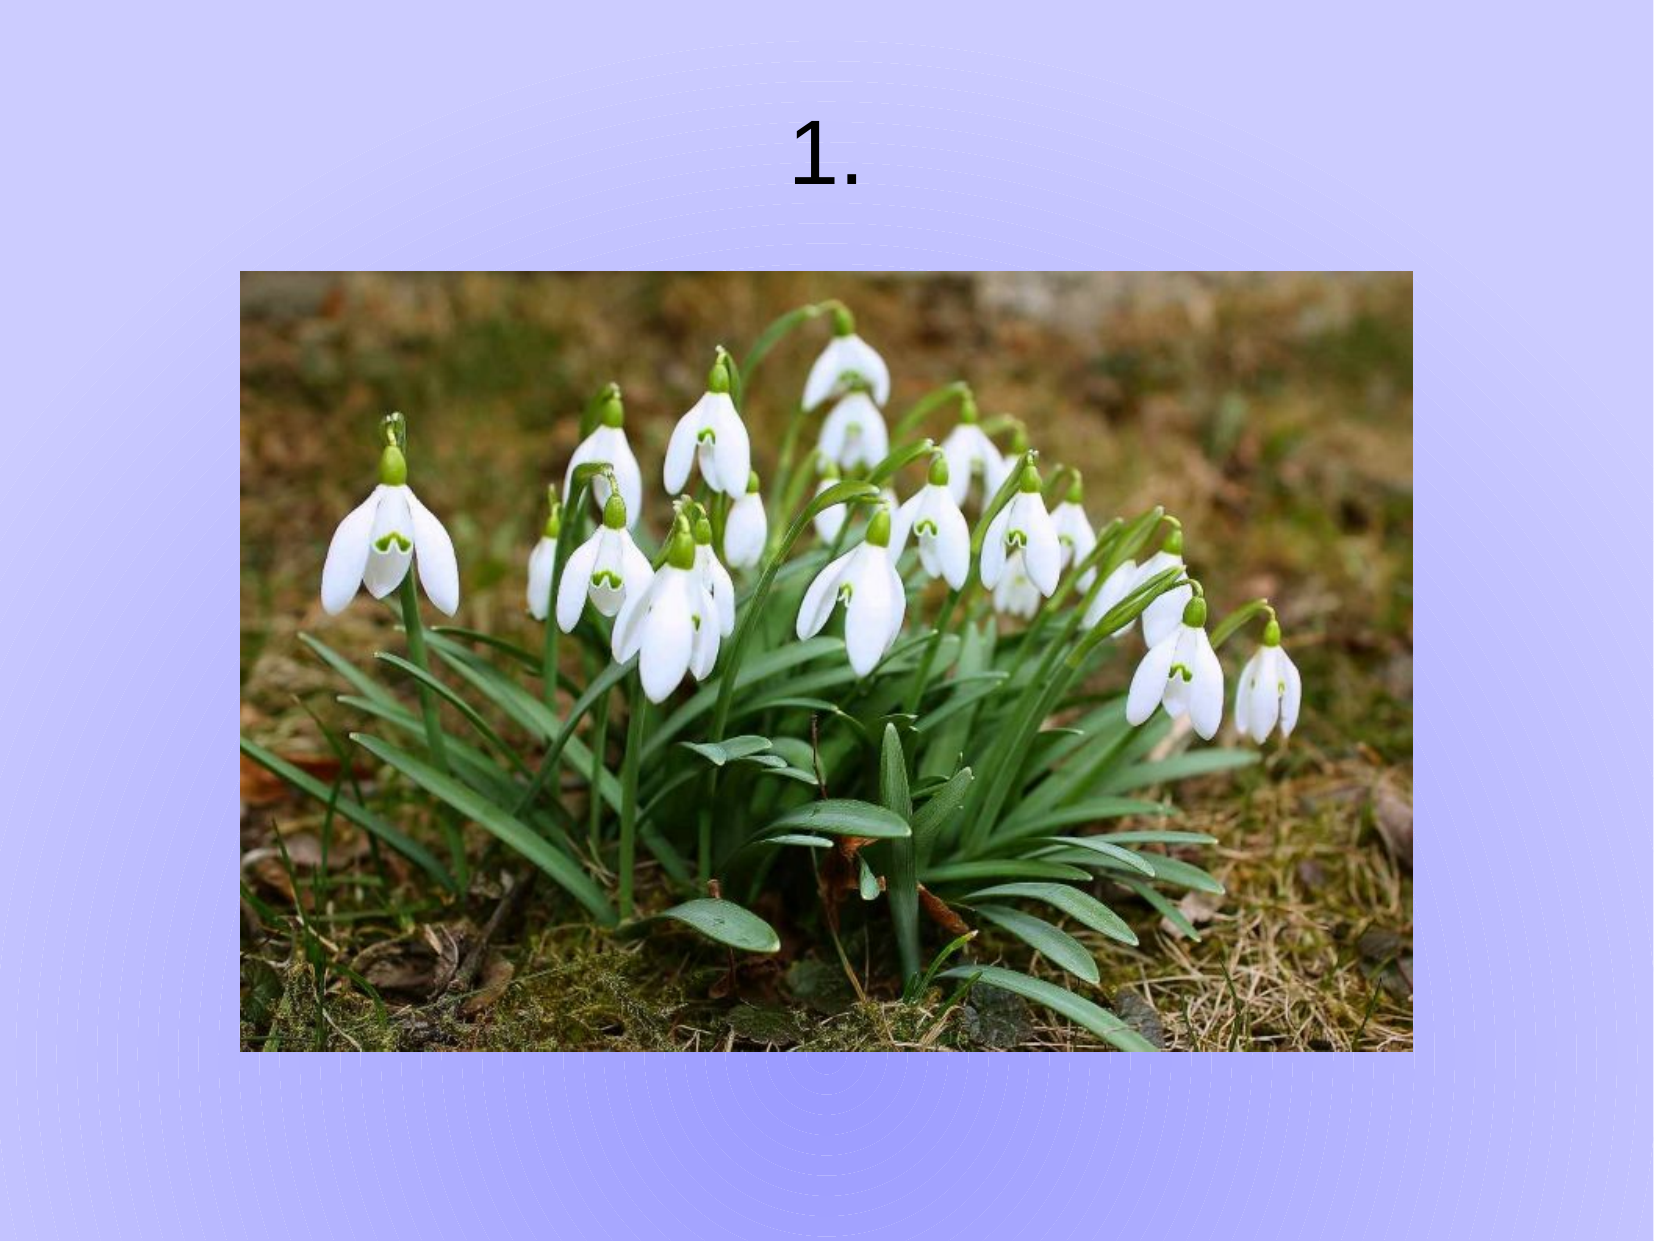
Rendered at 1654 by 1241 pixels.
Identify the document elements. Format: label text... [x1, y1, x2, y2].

title 1. [82, 49, 1571, 257]
picture [240, 271, 1413, 1052]
